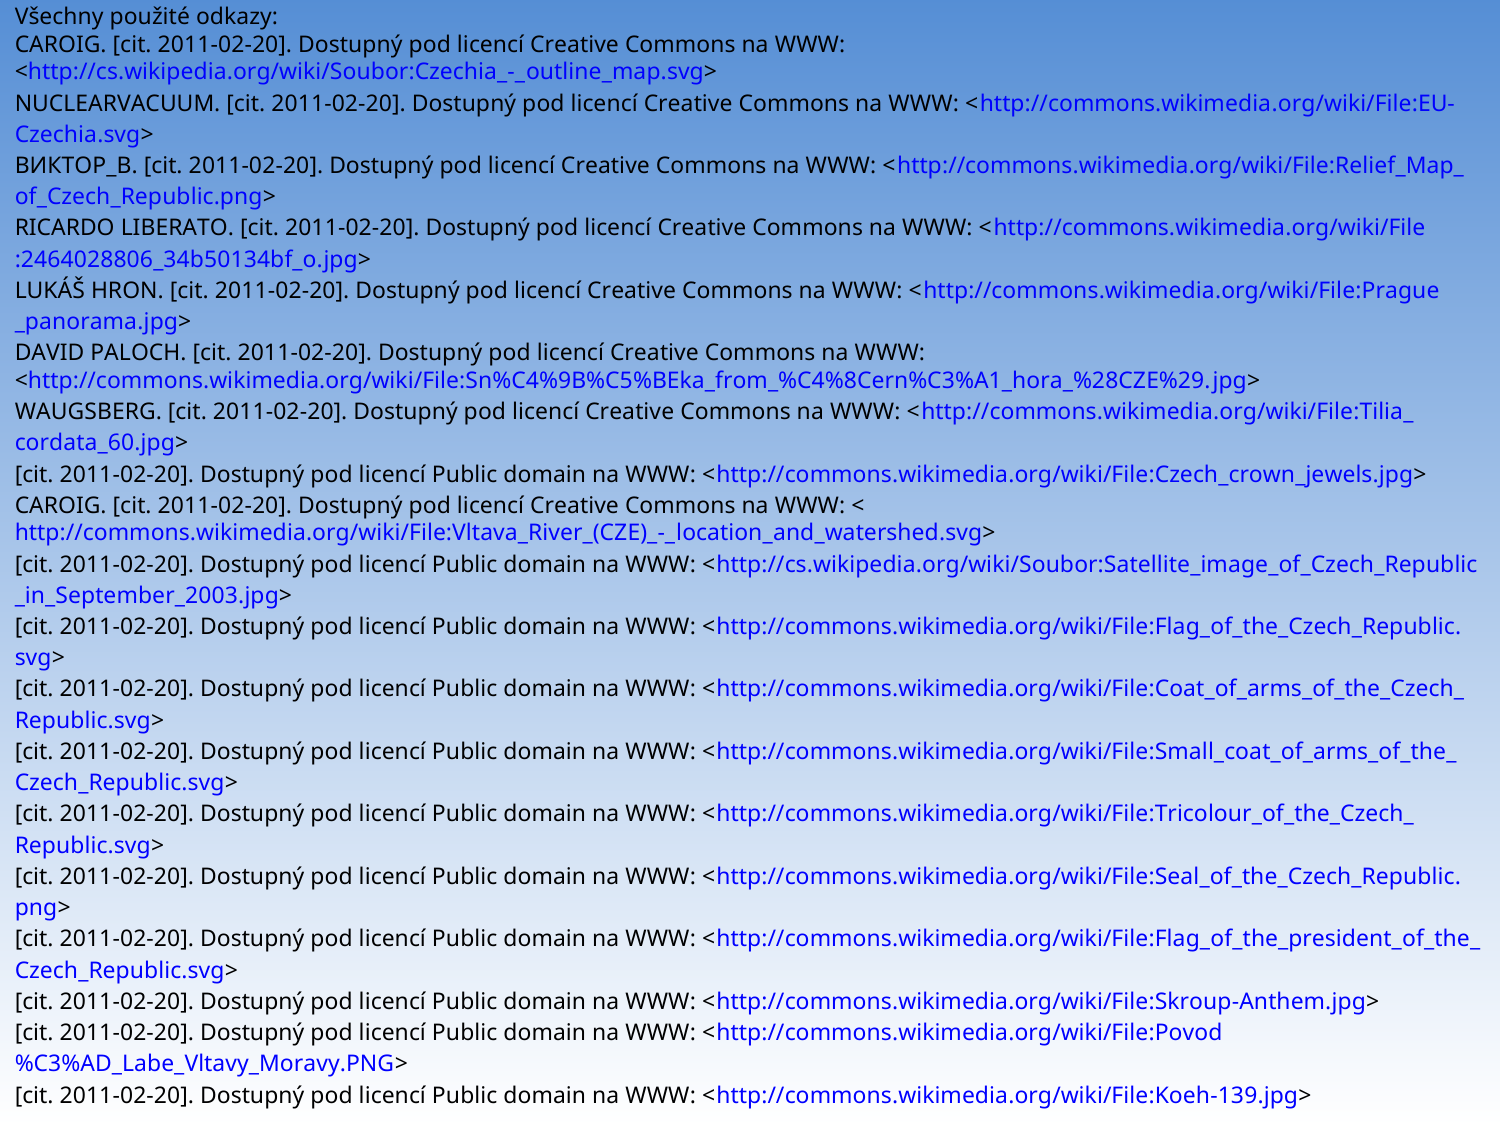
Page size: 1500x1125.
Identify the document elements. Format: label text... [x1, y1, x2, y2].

text_box Použité zdroje: Všechny použité odkazy: CAROIG. [cit. 2011-02-20]. Dostupný pod licencí Creative Commons na WWW: <http://cs.wikipedia.org/wiki/Soubor:Czechia_-_outline_map.svg> NUCLEARVACUUM. [cit. 2011-02-20]. Dostupný pod licencí Creative Commons na WWW: <http://commons.wikimedia.org/wiki/File:EU-Czechia.svg> ВИКТОР_В. [cit. 2011-02-20]. Dostupný pod licencí Creative Commons na WWW: <http://commons.wikimedia.org/wiki/File:Relief_Map_of_Czech_Republic.png> RICARDO LIBERATO. [cit. 2011-02-20]. Dostupný pod licencí Creative Commons na WWW: <http://commons.wikimedia.org/wiki/File:2464028806_34b50134bf_o.jpg> LUKÁŠ HRON. [cit. 2011-02-20]. Dostupný pod licencí Creative Commons na WWW: <http://commons.wikimedia.org/wiki/File:Prague_panorama.jpg> DAVID PALOCH. [cit. 2011-02-20]. Dostupný pod licencí Creative Commons na WWW: <http://commons.wikimedia.org/wiki/File:Sn%C4%9B%C5%BEka_from_%C4%8Cern%C3%A1_hora_%28CZE%29.jpg> WAUGSBERG. [cit. 2011-02-20]. Dostupný pod licencí Creative Commons na WWW: <http://commons.wikimedia.org/wiki/File:Tilia_cordata_60.jpg> [cit. 2011-02-20]. Dostupný pod licencí Public domain na WWW: <http://commons.wikimedia.org/wiki/File:Czech_crown_jewels.jpg> CAROIG. [cit. 2011-02-20]. Dostupný pod licencí Creative Commons na WWW: <http://commons.wikimedia.org/wiki/File:Vltava_River_(CZE)_-_location_and_watershed.svg> [cit. 2011-02-20]. Dostupný pod licencí Public domain na WWW: <http://cs.wikipedia.org/wiki/Soubor:Satellite_image_of_Czech_Republic_in_September_2003.jpg> [cit. 2011-02-20]. Dostupný pod licencí Public domain na WWW: <http://commons.wikimedia.org/wiki/File:Flag_of_the_Czech_Republic.svg> [cit. 2011-02-20]. Dostupný pod licencí Public domain na WWW: <http://commons.wikimedia.org/wiki/File:Coat_of_arms_of_the_Czech_Republic.svg> [cit. 2011-02-20]. Dostupný pod licencí Public domain na WWW: <http://commons.wikimedia.org/wiki/File:Small_coat_of_arms_of_the_Czech_Republic.svg> [cit. 2011-02-20]. Dostupný pod licencí Public domain na WWW: <http://commons.wikimedia.org/wiki/File:Tricolour_of_the_Czech_Republic.svg> [cit. 2011-02-20]. Dostupný pod licencí Public domain na WWW: <http://commons.wikimedia.org/wiki/File:Seal_of_the_Czech_Republic.png> [cit. 2011-02-20]. Dostupný pod licencí Public domain na WWW: <http://commons.wikimedia.org/wiki/File:Flag_of_the_president_of_the_Czech_Republic.svg> [cit. 2011-02-20]. Dostupný pod licencí Public domain na WWW: <http://commons.wikimedia.org/wiki/File:Skroup-Anthem.jpg> [cit. 2011-02-20]. Dostupný pod licencí Public domain na WWW: <http://commons.wikimedia.org/wiki/File:Povod%C3%AD_Labe_Vltavy_Moravy.PNG> [cit. 2011-02-20]. Dostupný pod licencí Public domain na WWW: <http://commons.wikimedia.org/wiki/File:Koeh-139.jpg> [0, 0, 1500, 1120]
